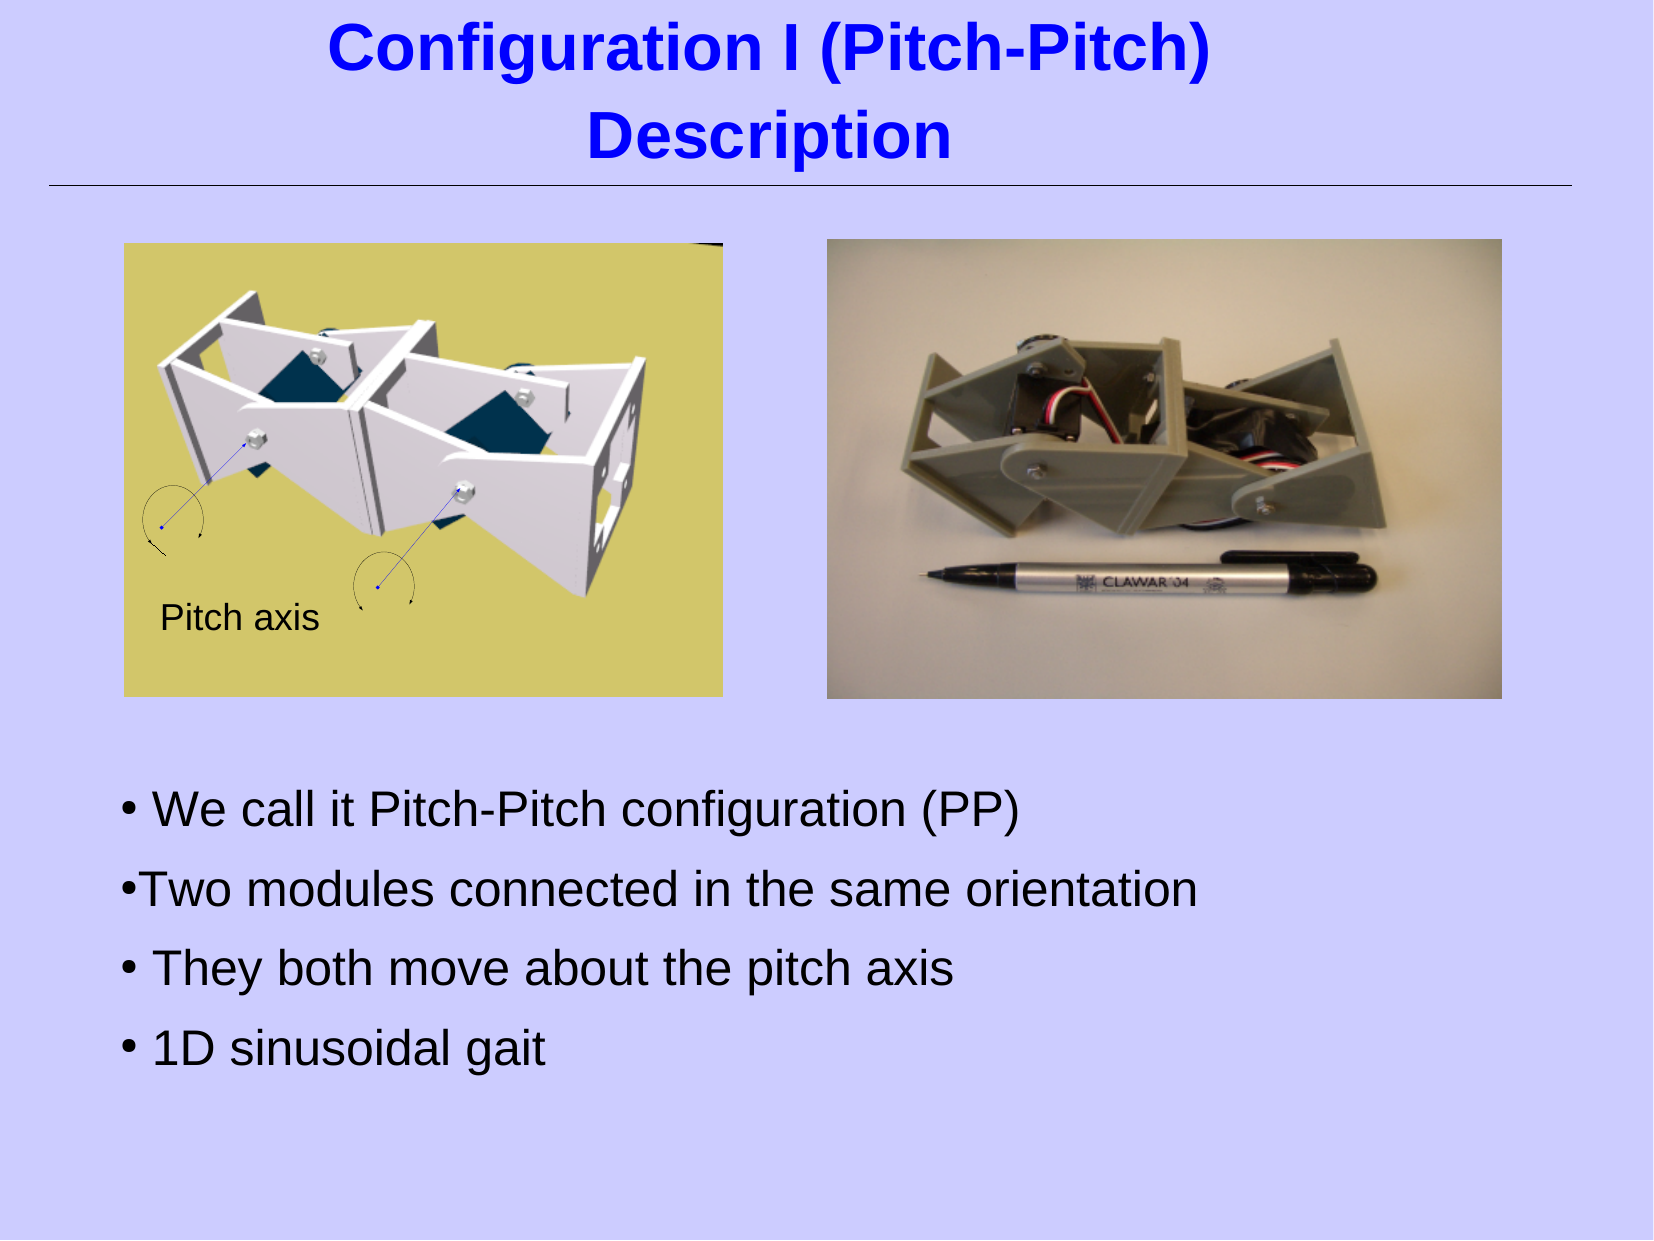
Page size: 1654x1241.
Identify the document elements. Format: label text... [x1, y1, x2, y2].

text_box Pitch axis [160, 596, 321, 643]
picture [827, 239, 1502, 699]
text_box We call it Pitch-Pitch configuration (PP) Two modules connected in the same orientation They both move about the pitch axis 1D sinusoidal gait [120, 781, 1298, 1102]
title Configuration I (Pitch-Pitch) Description [132, 0, 1408, 180]
picture [124, 243, 723, 697]
